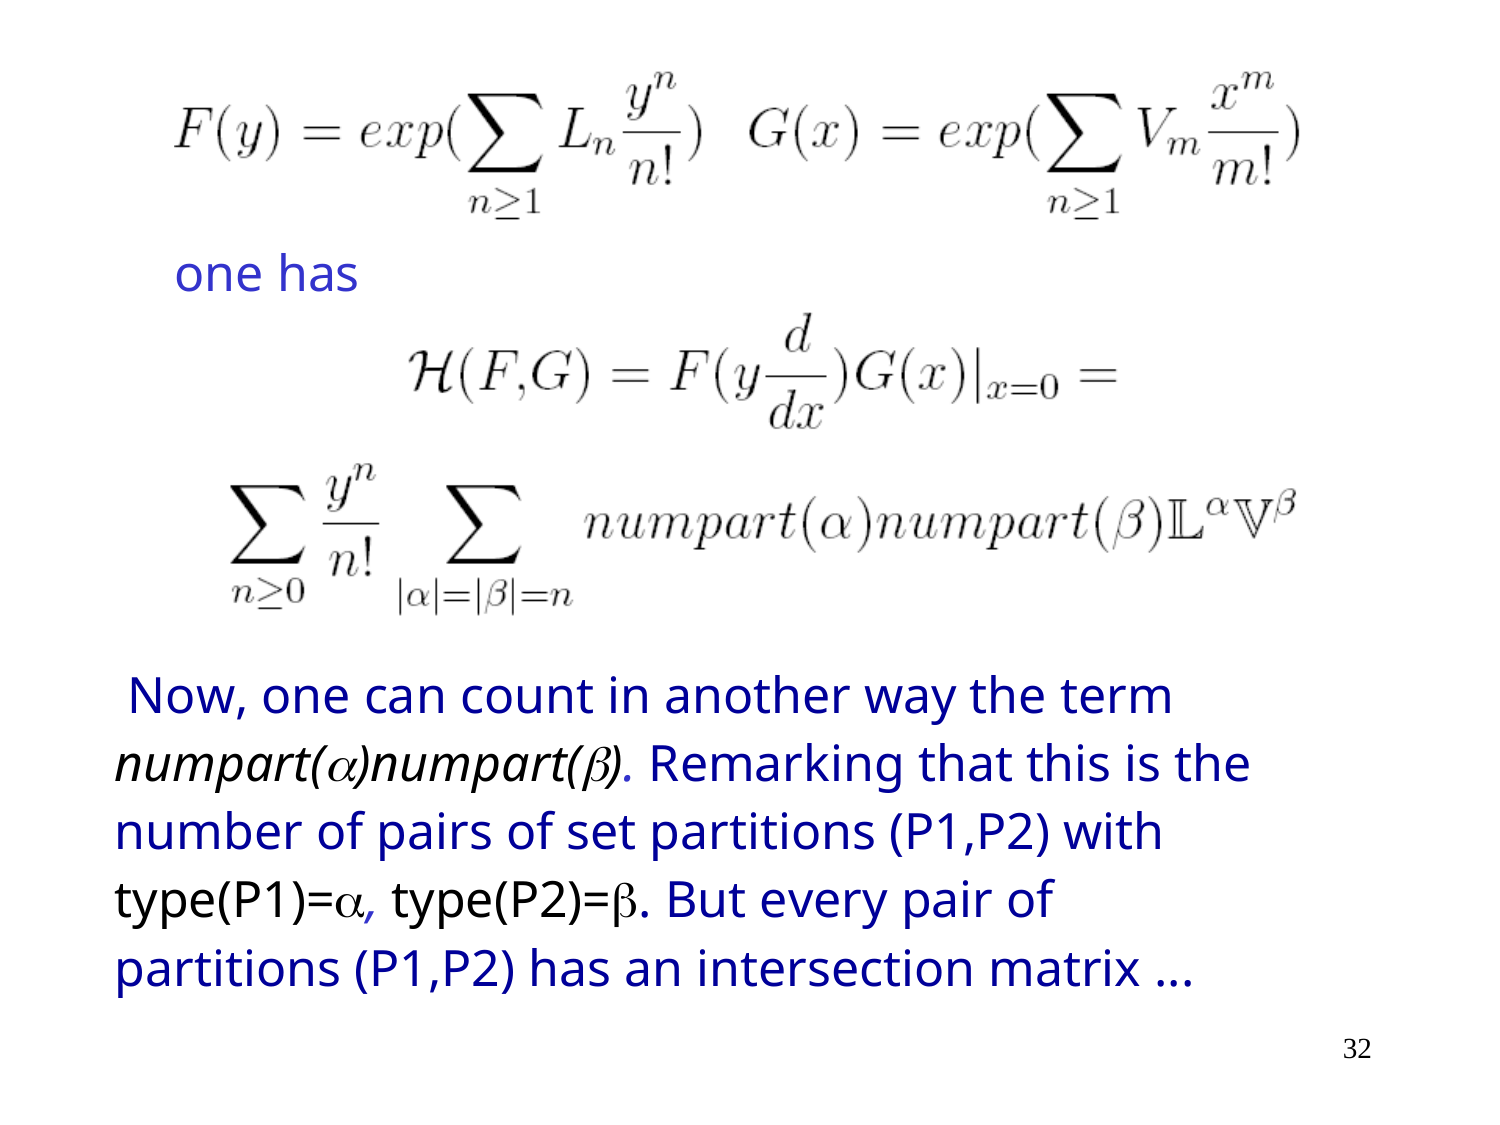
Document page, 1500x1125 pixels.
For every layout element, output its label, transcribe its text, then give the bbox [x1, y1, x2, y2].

text_box Now, one can count in another way the term numpart()numpart(). Remarking that this is the number of pairs of set partitions (P1,P2) with type(P1)=, type(P2)=. But every pair of partitions (P1,P2) has an intersection matrix ... [99, 652, 1281, 1009]
picture [187, 299, 1307, 625]
text_box one has [159, 230, 376, 383]
picture [174, 61, 1307, 230]
